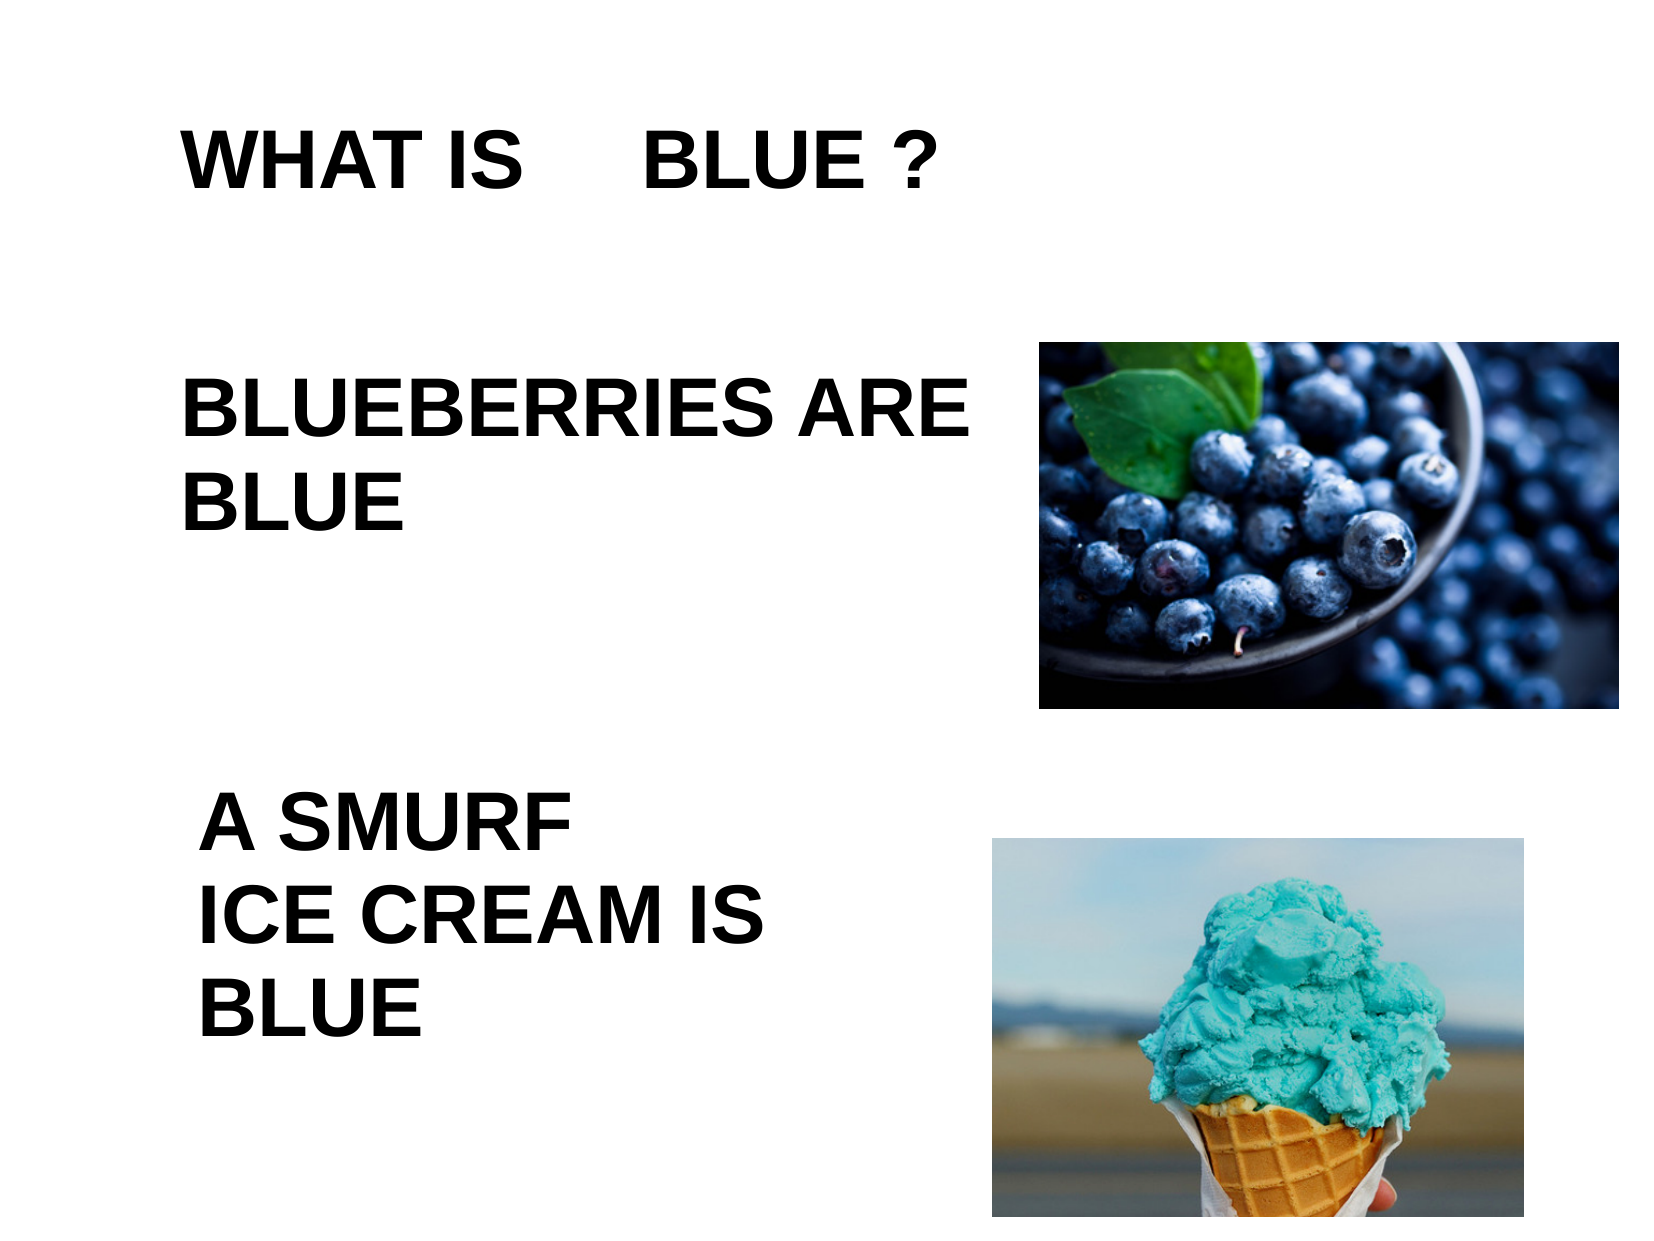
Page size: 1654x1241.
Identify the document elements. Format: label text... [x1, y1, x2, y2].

picture [1039, 342, 1619, 709]
text_box BLUEBERRIES ARE BLUE [165, 354, 1039, 556]
text_box WHAT IS BLUE ? [165, 106, 1075, 215]
text_box A SMURF ICE CREAM IS BLUE [183, 767, 987, 1062]
picture [992, 838, 1524, 1217]
